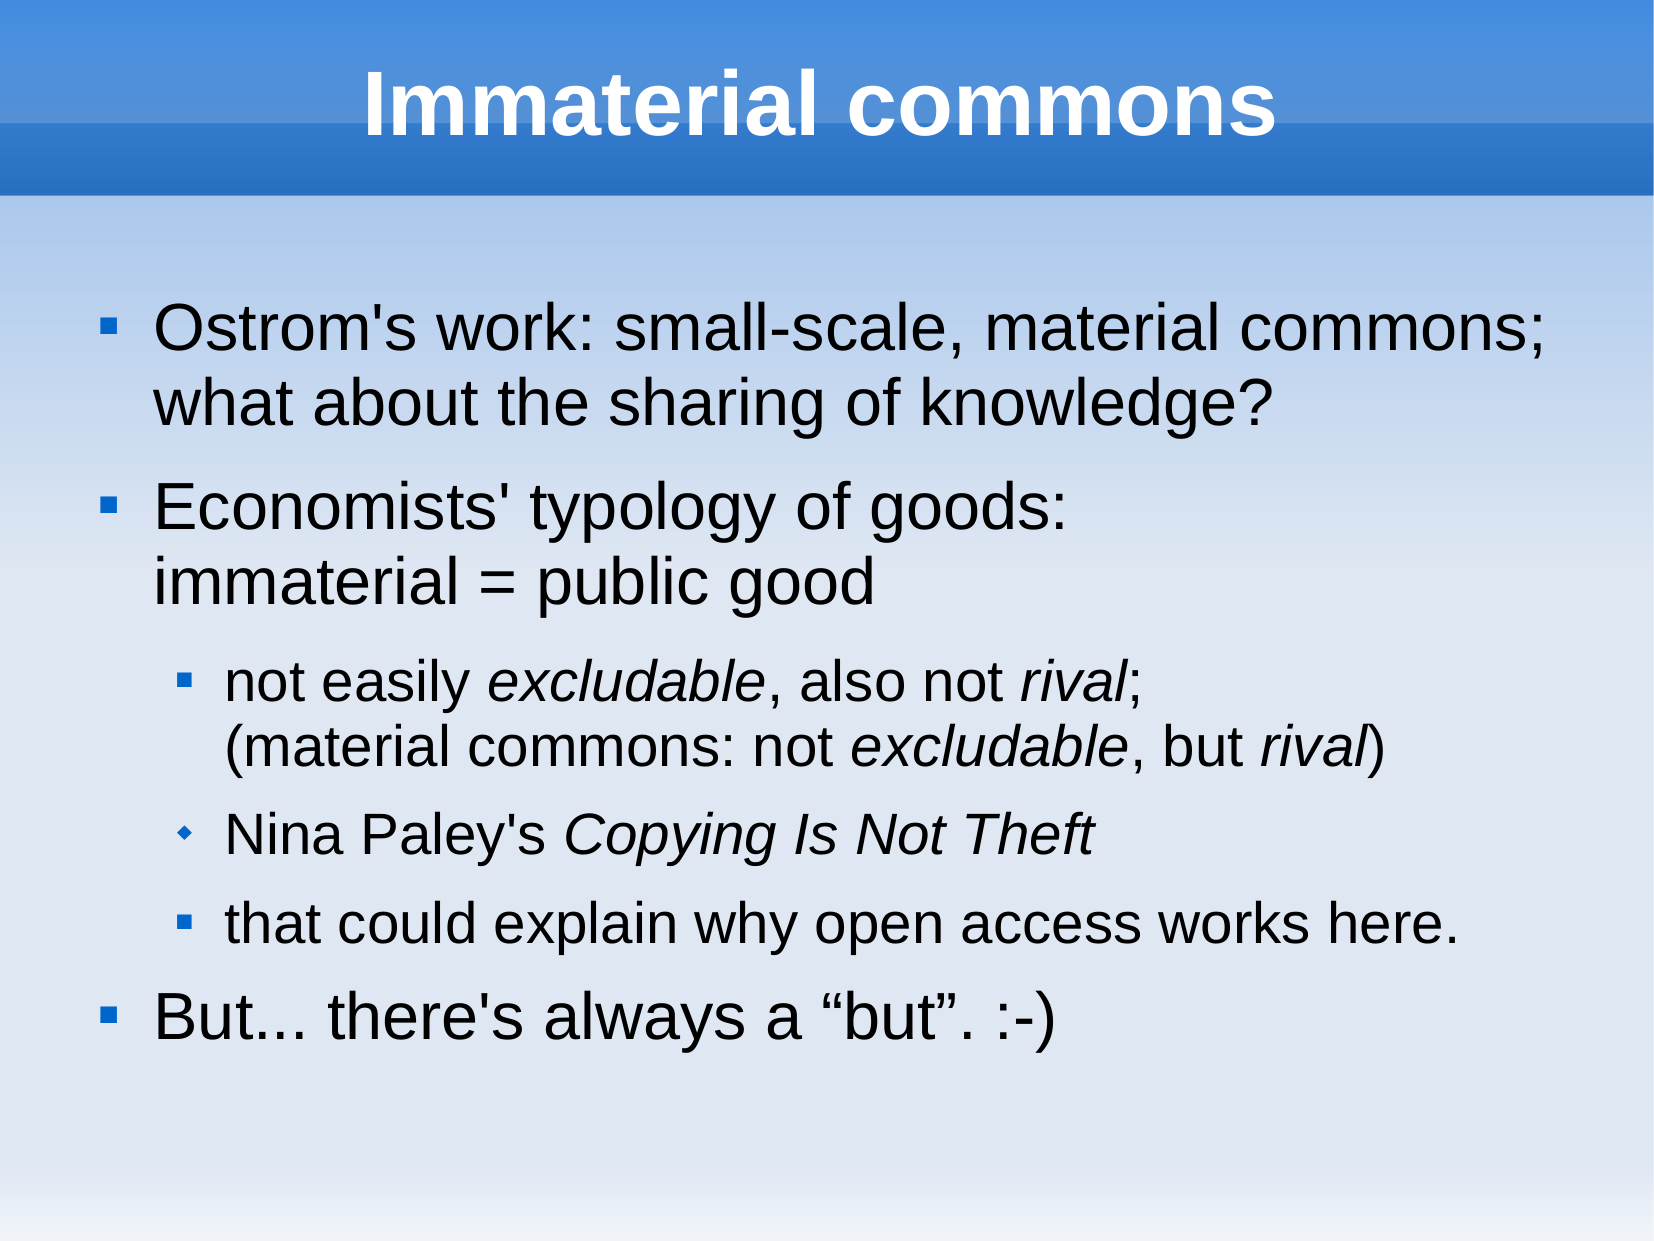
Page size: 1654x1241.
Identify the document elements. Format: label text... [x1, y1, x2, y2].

picture [0, 0, 1654, 1241]
title Immaterial commons [76, 0, 1565, 208]
list Ostrom's work: small-scale, material commons; what about the sharing of knowledge? Economists' typology of goods: immaterial = public good not easily excludable, also not rival; (material commons: not excludable, but rival) Nina Paley's Copying Is Not Theft that could explain why open access works here. But... there's always a “but”. :-) [82, 290, 1571, 1109]
